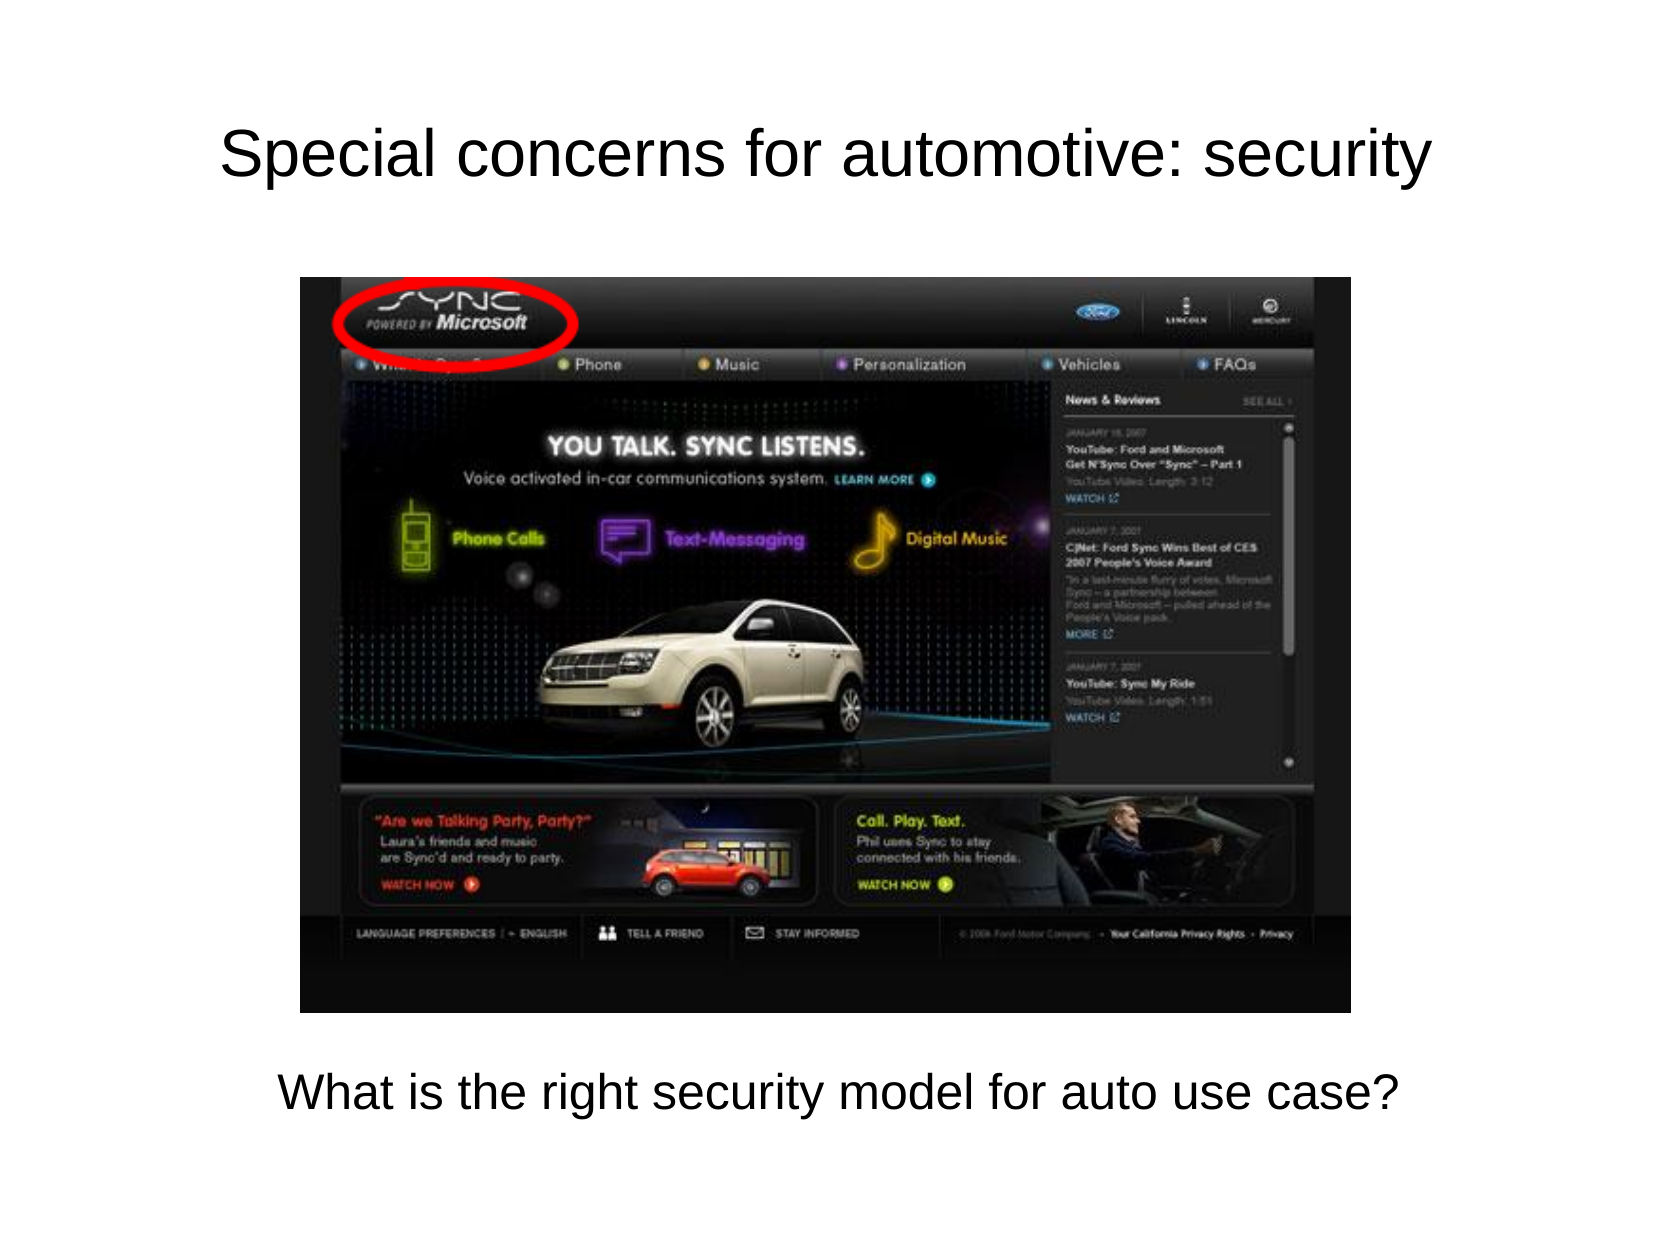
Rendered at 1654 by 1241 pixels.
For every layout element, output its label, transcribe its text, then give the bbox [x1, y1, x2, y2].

text_box What is the right security model for auto use case? [262, 1056, 1416, 1128]
picture [300, 277, 1351, 1013]
title Special concerns for automotive: security [82, 49, 1571, 257]
